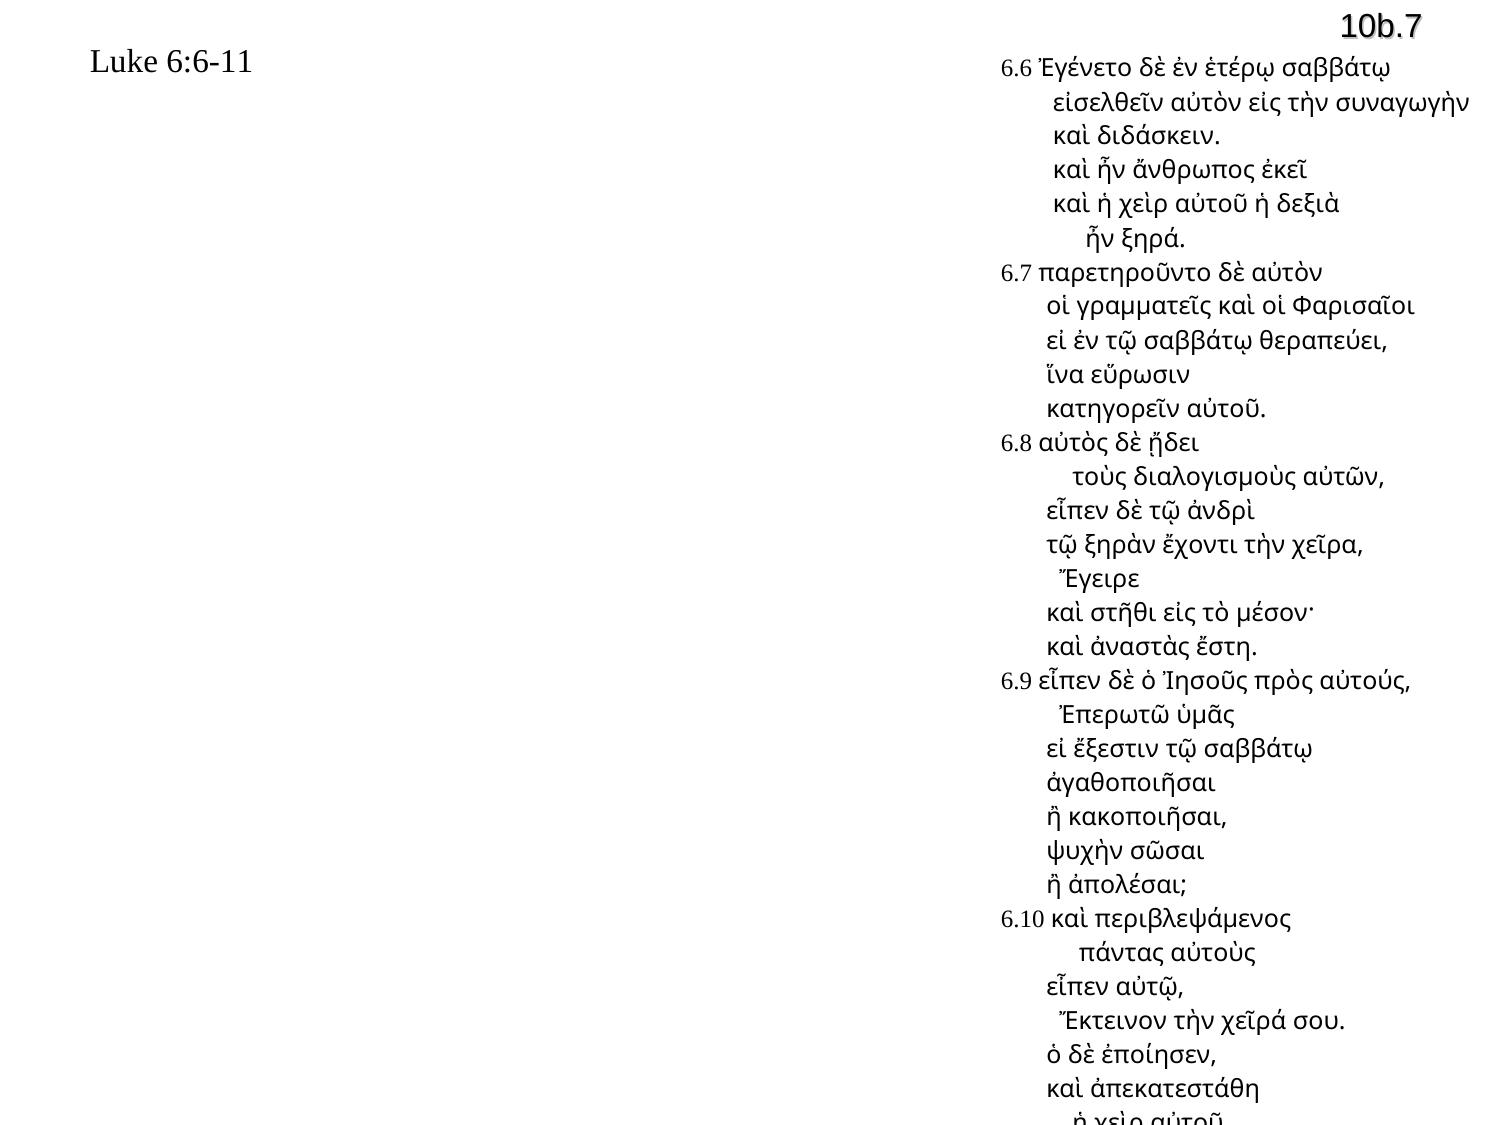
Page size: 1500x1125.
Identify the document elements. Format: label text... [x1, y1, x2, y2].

text_box 6.6 Ἐγένετο δὲ ἐν ἑτέρῳ σαββάτῳ εἰσελθεῖν αὐτὸν εἰς τὴν συναγωγὴν καὶ διδάσκειν. καὶ ἦν ἄνθρωπος ἐκεῖ καὶ ἡ χεὶρ αὐτοῦ ἡ δεξιὰ ἦν ξηρά. 6.7 παρετηροῦντο δὲ αὐτὸν οἱ γραμματεῖς καὶ οἱ Φαρισαῖοι εἰ ἐν τῷ σαββάτῳ θεραπεύει, ἵνα εὕρωσιν κατηγορεῖν αὐτοῦ. 6.8 αὐτὸς δὲ ᾔδει τοὺς διαλογισμοὺς αὐτῶν, εἶπεν δὲ τῷ ἀνδρὶ τῷ ξηρὰν ἔχοντι τὴν χεῖρα, Ἔγειρε καὶ στῆθι εἰς τὸ μέσον· καὶ ἀναστὰς ἔστη. 6.9 εἶπεν δὲ ὁ Ἰησοῦς πρὸς αὐτούς, Ἐπερωτῶ ὑμᾶς εἰ ἔξεστιν τῷ σαββάτῳ ἀγαθοποιῆσαι ἢ κακοποιῆσαι, ψυχὴν σῶσαι ἢ ἀπολέσαι; 6.10 καὶ περιβλεψάμενος πάντας αὐτοὺς εἶπεν αὐτῷ, Ἔκτεινον τὴν χεῖρά σου. ὁ δὲ ἐποίησεν, καὶ ἀπεκατεστάθη ἡ χεὶρ αὐτοῦ. 6.11 αὐτοὶ δὲ ἐπλήσθησαν ἀνοίας καὶ διελάλουν πρὸς ἀλλήλους τί ἂν ποιήσαιεν τῷ Ἰησοῦ. [986, 42, 1487, 1125]
text_box 10b.7 [1324, 0, 1488, 53]
text_box Luke 6:6-11 [75, 37, 323, 90]
